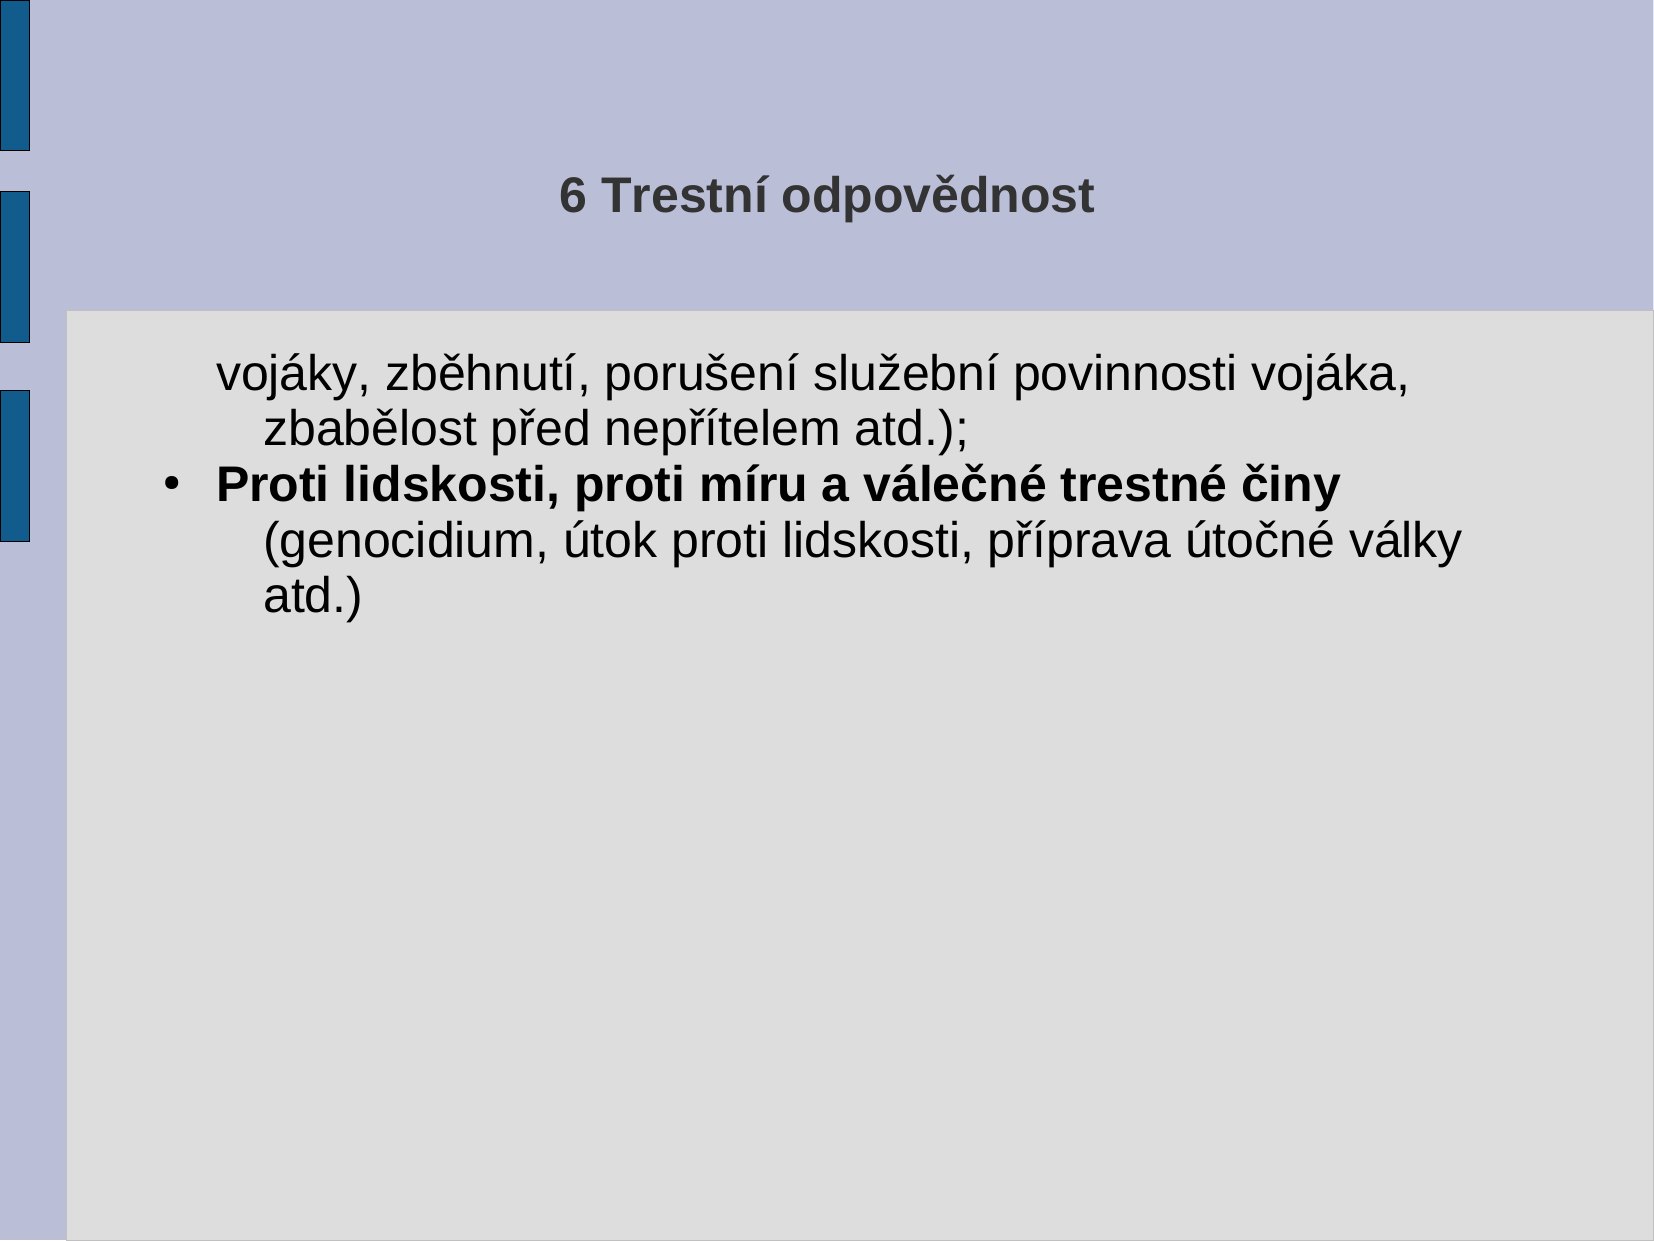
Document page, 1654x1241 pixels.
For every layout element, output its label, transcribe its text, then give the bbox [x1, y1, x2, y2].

list vojáky, zběhnutí, porušení služební povinnosti vojáka, zbabělost před nepřítelem atd.); Proti lidskosti, proti míru a válečné trestné činy (genocidium, útok proti lidskosti, příprava útočné války atd.) [121, 344, 1534, 1127]
title 6 Trestní odpovědnost [121, 91, 1534, 299]
